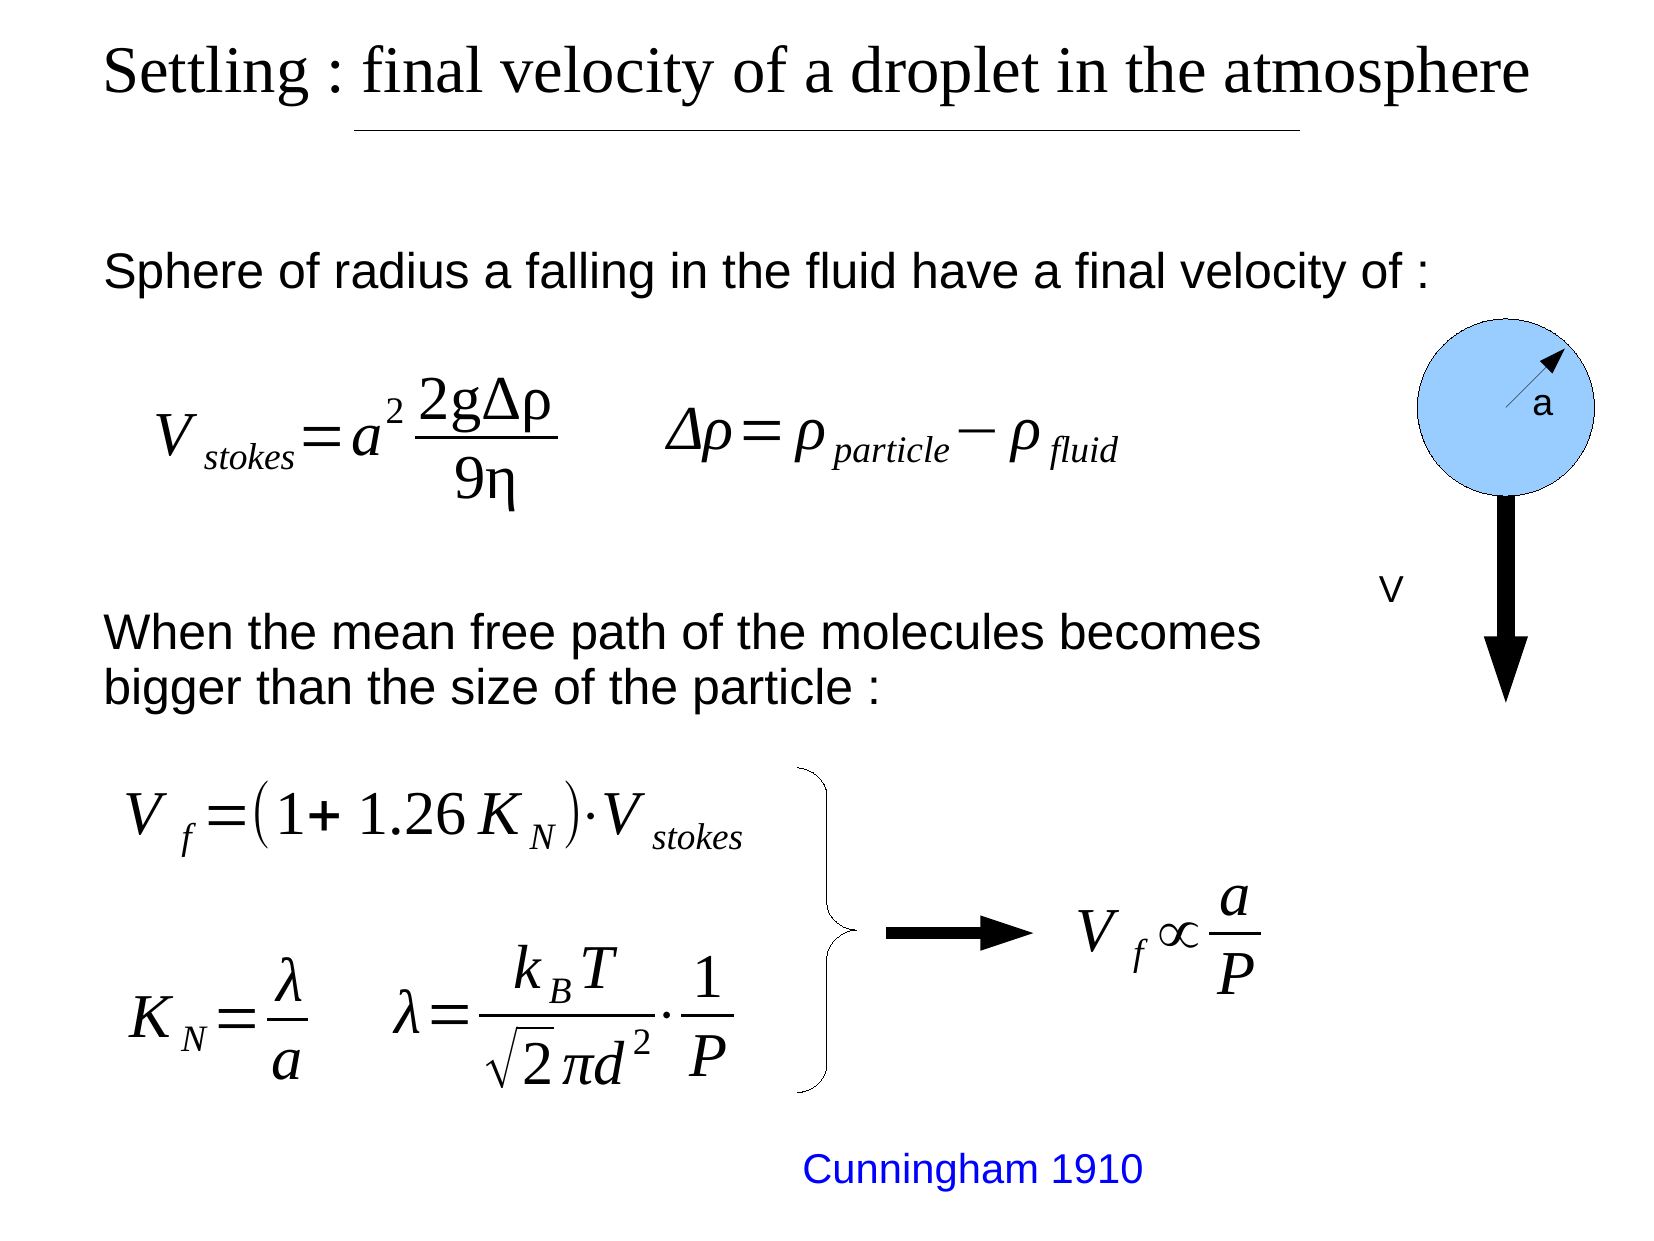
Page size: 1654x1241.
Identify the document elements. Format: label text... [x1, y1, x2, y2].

chart [383, 933, 743, 1099]
text_box [1417, 318, 1595, 496]
chart [118, 945, 318, 1093]
text_box V [1364, 561, 1424, 596]
text_box When the mean free path of the molecules becomes bigger than the size of the particle : [88, 596, 1477, 723]
text_box Cunningham 1910 [787, 1138, 1163, 1201]
text_box Settling : final velocity of a droplet in the atmosphere [0, 25, 1654, 115]
chart [118, 778, 750, 858]
chart [147, 363, 567, 512]
text_box Sphere of radius a falling in the fluid have a final velocity of : [88, 236, 1477, 307]
text_box a [1517, 374, 1577, 432]
chart [656, 392, 1126, 472]
chart [1069, 859, 1272, 1008]
